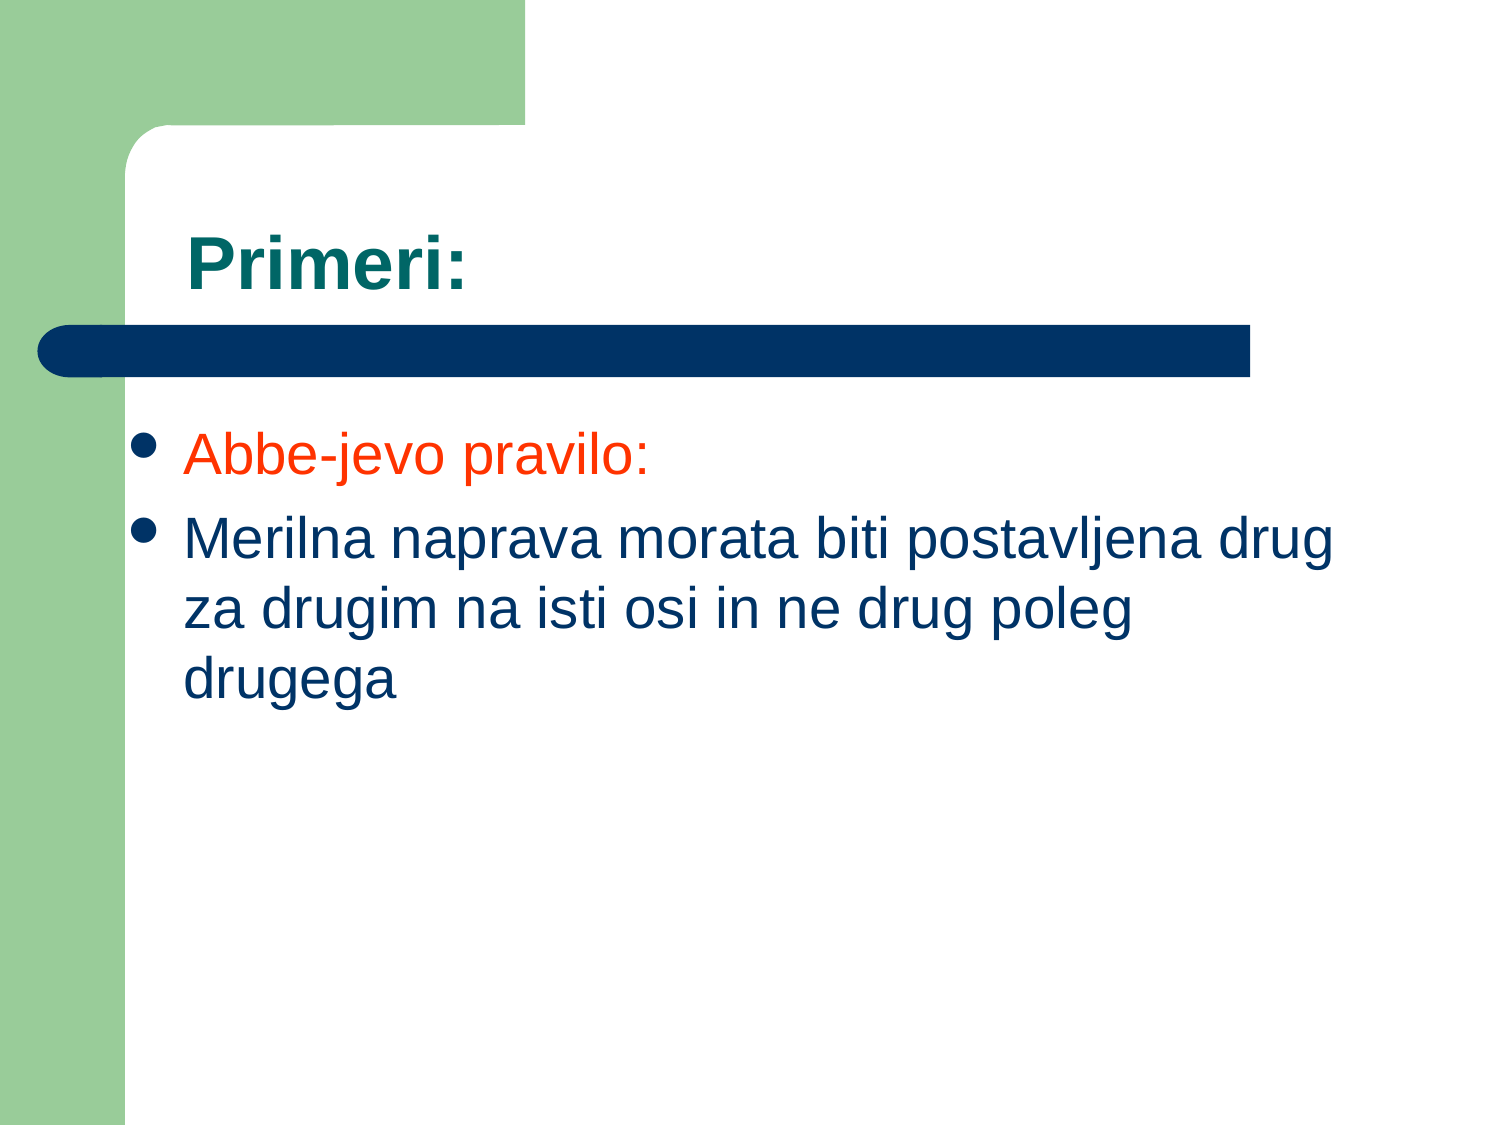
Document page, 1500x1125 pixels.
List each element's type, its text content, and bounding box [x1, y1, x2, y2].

title Primeri: [171, 148, 1448, 313]
list Abbe-jevo pravilo: Merilna naprava morata biti postavljena drug za drugim na isti osi in ne drug poleg drugega [112, 408, 1375, 1020]
